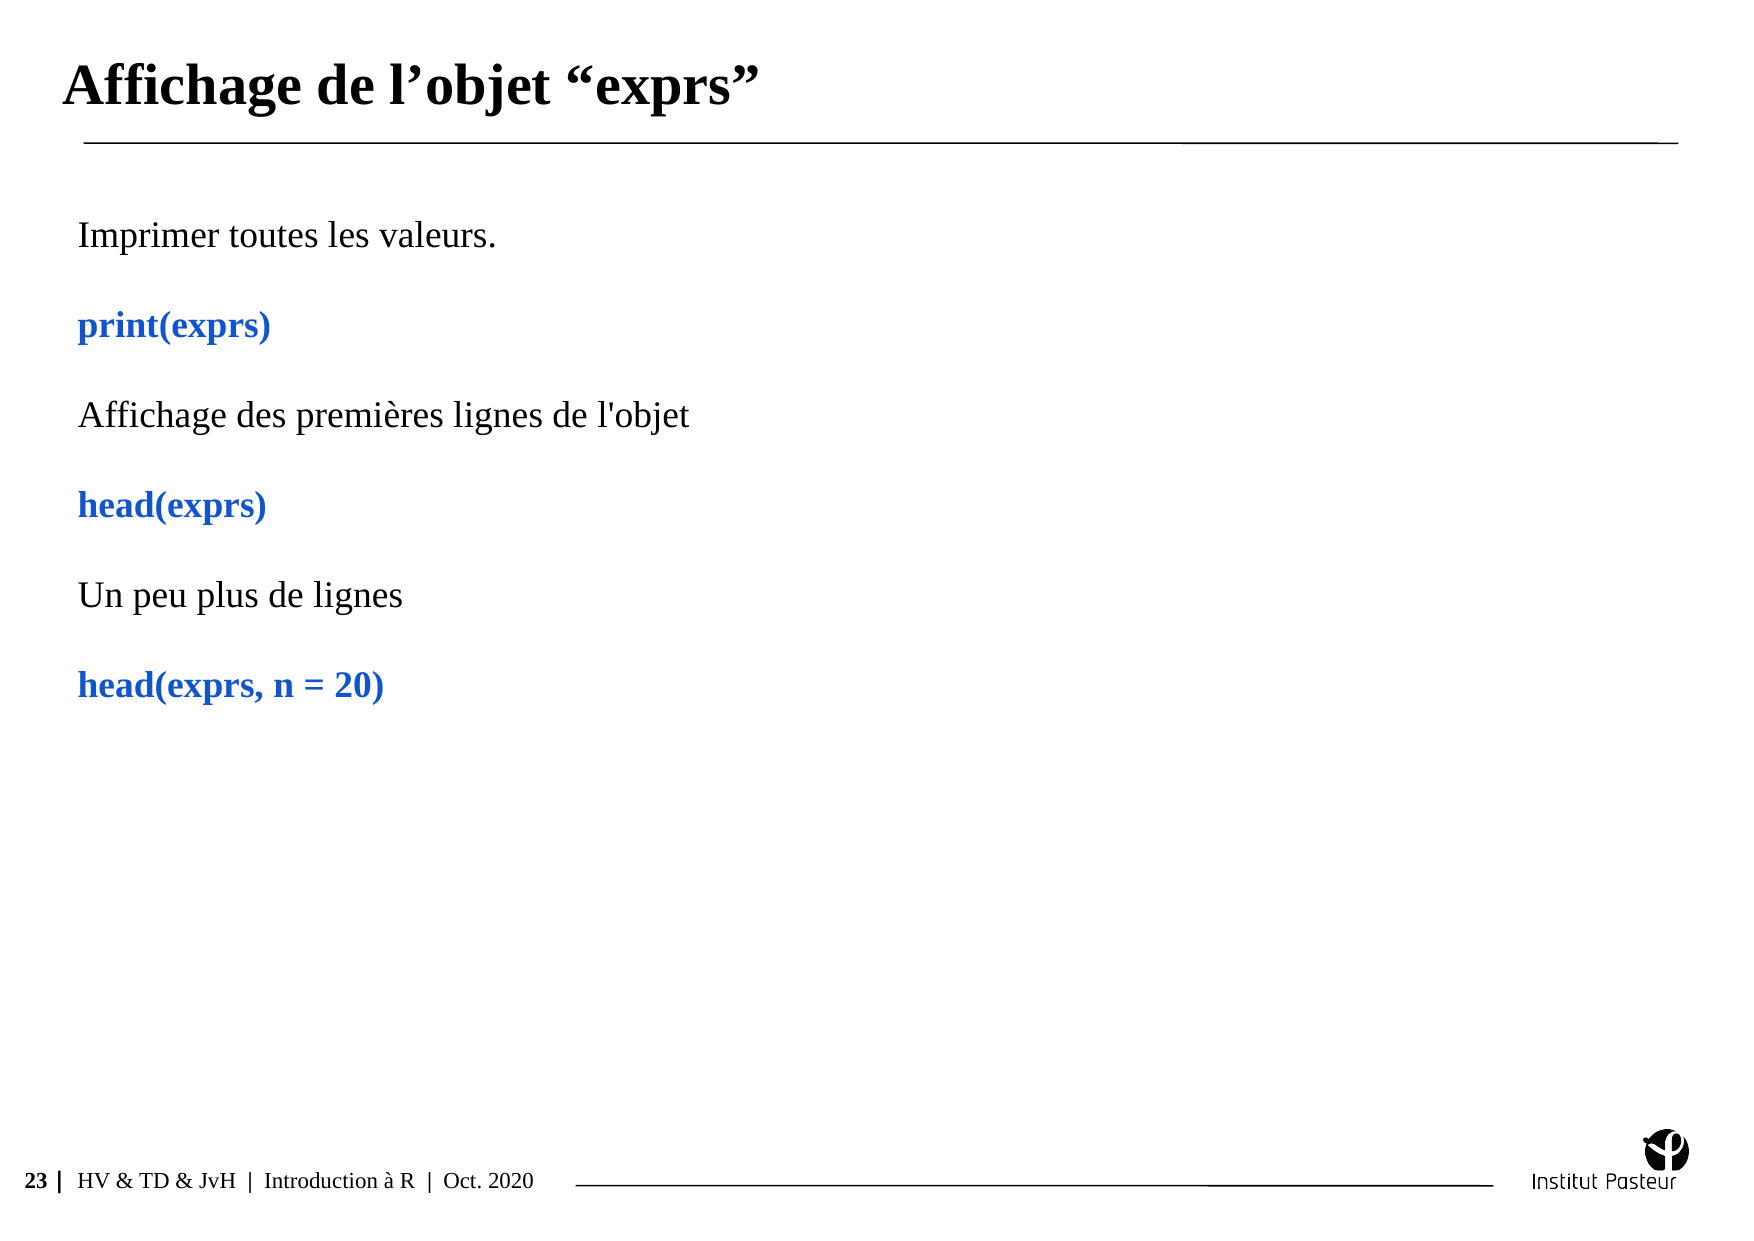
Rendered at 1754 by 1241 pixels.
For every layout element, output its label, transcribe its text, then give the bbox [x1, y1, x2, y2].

text_box Affichage de l’objet “exprs” [62, 2, 1692, 160]
list Imprimer toutes les valeurs. print(exprs) Affichage des premières lignes de l'objet head(exprs) Un peu plus de lignes head(exprs, n = 20) [62, 194, 1692, 1152]
picture [1533, 1152, 1689, 1189]
